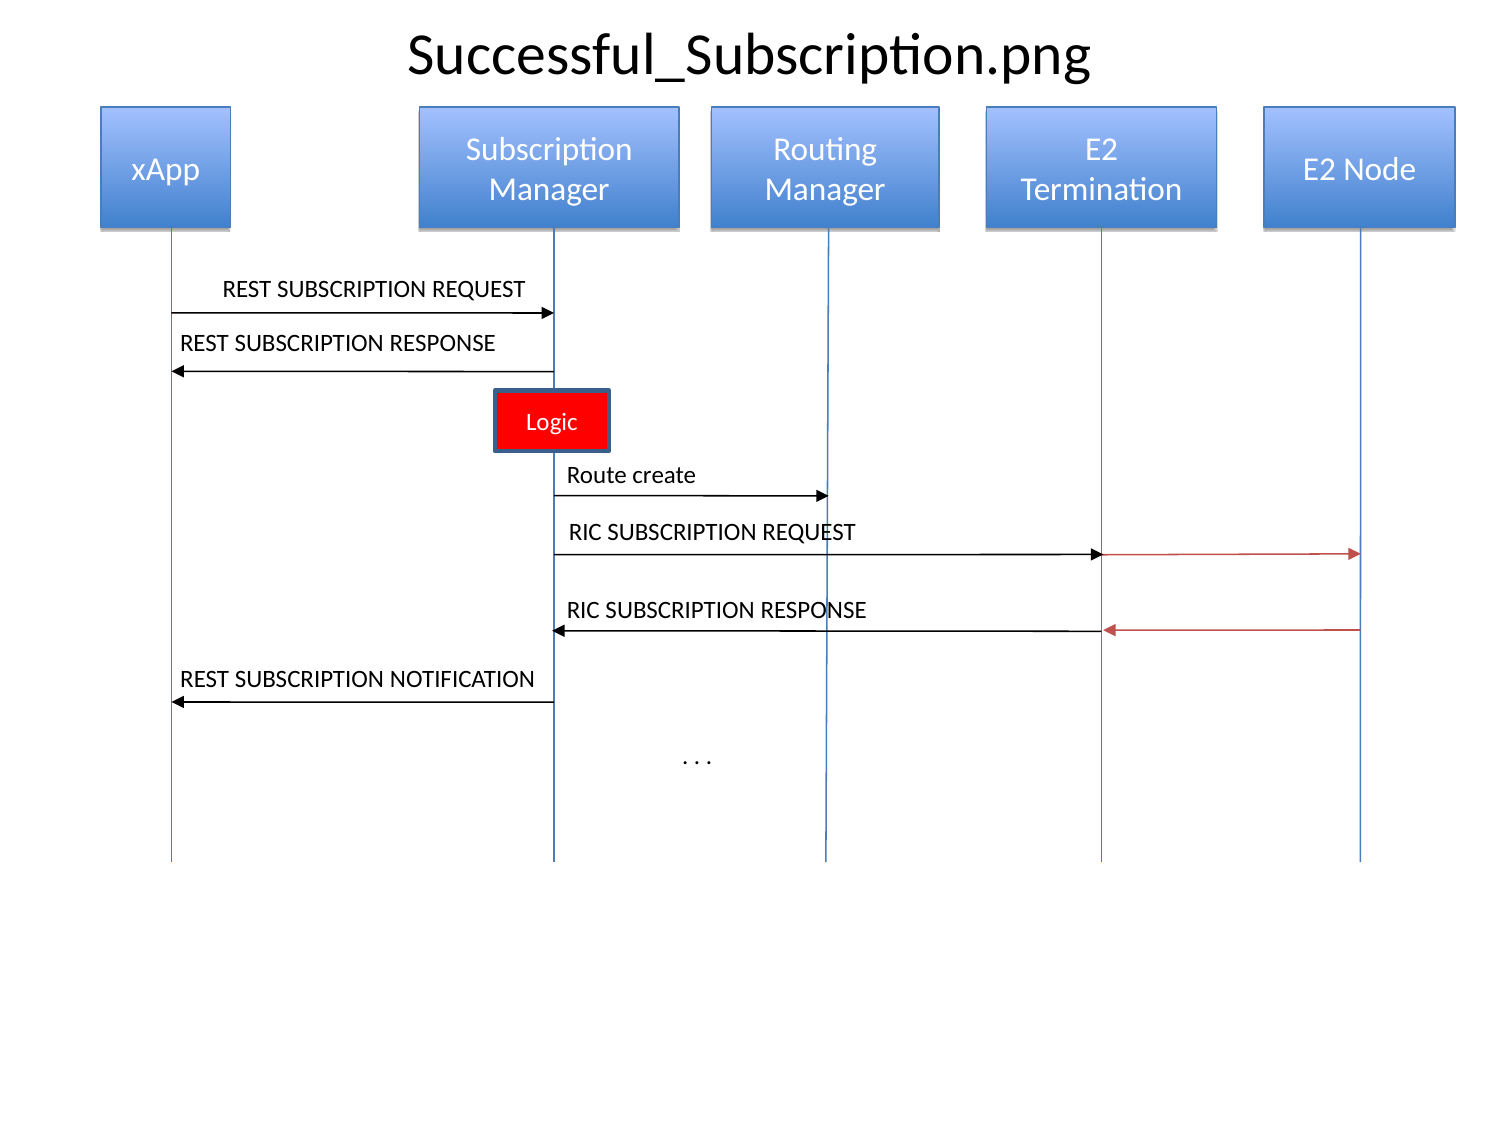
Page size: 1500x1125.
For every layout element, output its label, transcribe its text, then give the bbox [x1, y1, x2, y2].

text_box Route create [552, 451, 774, 496]
text_box REST SUBSCRIPTION NOTIFICATION [165, 655, 638, 701]
text_box E2 Termination [986, 107, 1217, 228]
text_box Logic [494, 390, 609, 452]
text_box xApp [101, 107, 231, 228]
text_box E2 Node [1264, 107, 1455, 228]
text_box . . . [667, 732, 751, 778]
title Successful_Subscription.png [75, 7, 1425, 95]
text_box Routing Manager [711, 107, 939, 228]
text_box RIC SUBSCRIPTION REQUEST [553, 507, 948, 553]
text_box Subscription Manager [419, 107, 680, 228]
text_box REST SUBSCRIPTION REQUEST [207, 265, 541, 310]
text_box RIC SUBSCRIPTION RESPONSE [552, 586, 963, 632]
text_box REST SUBSCRIPTION RESPONSE [165, 318, 603, 364]
